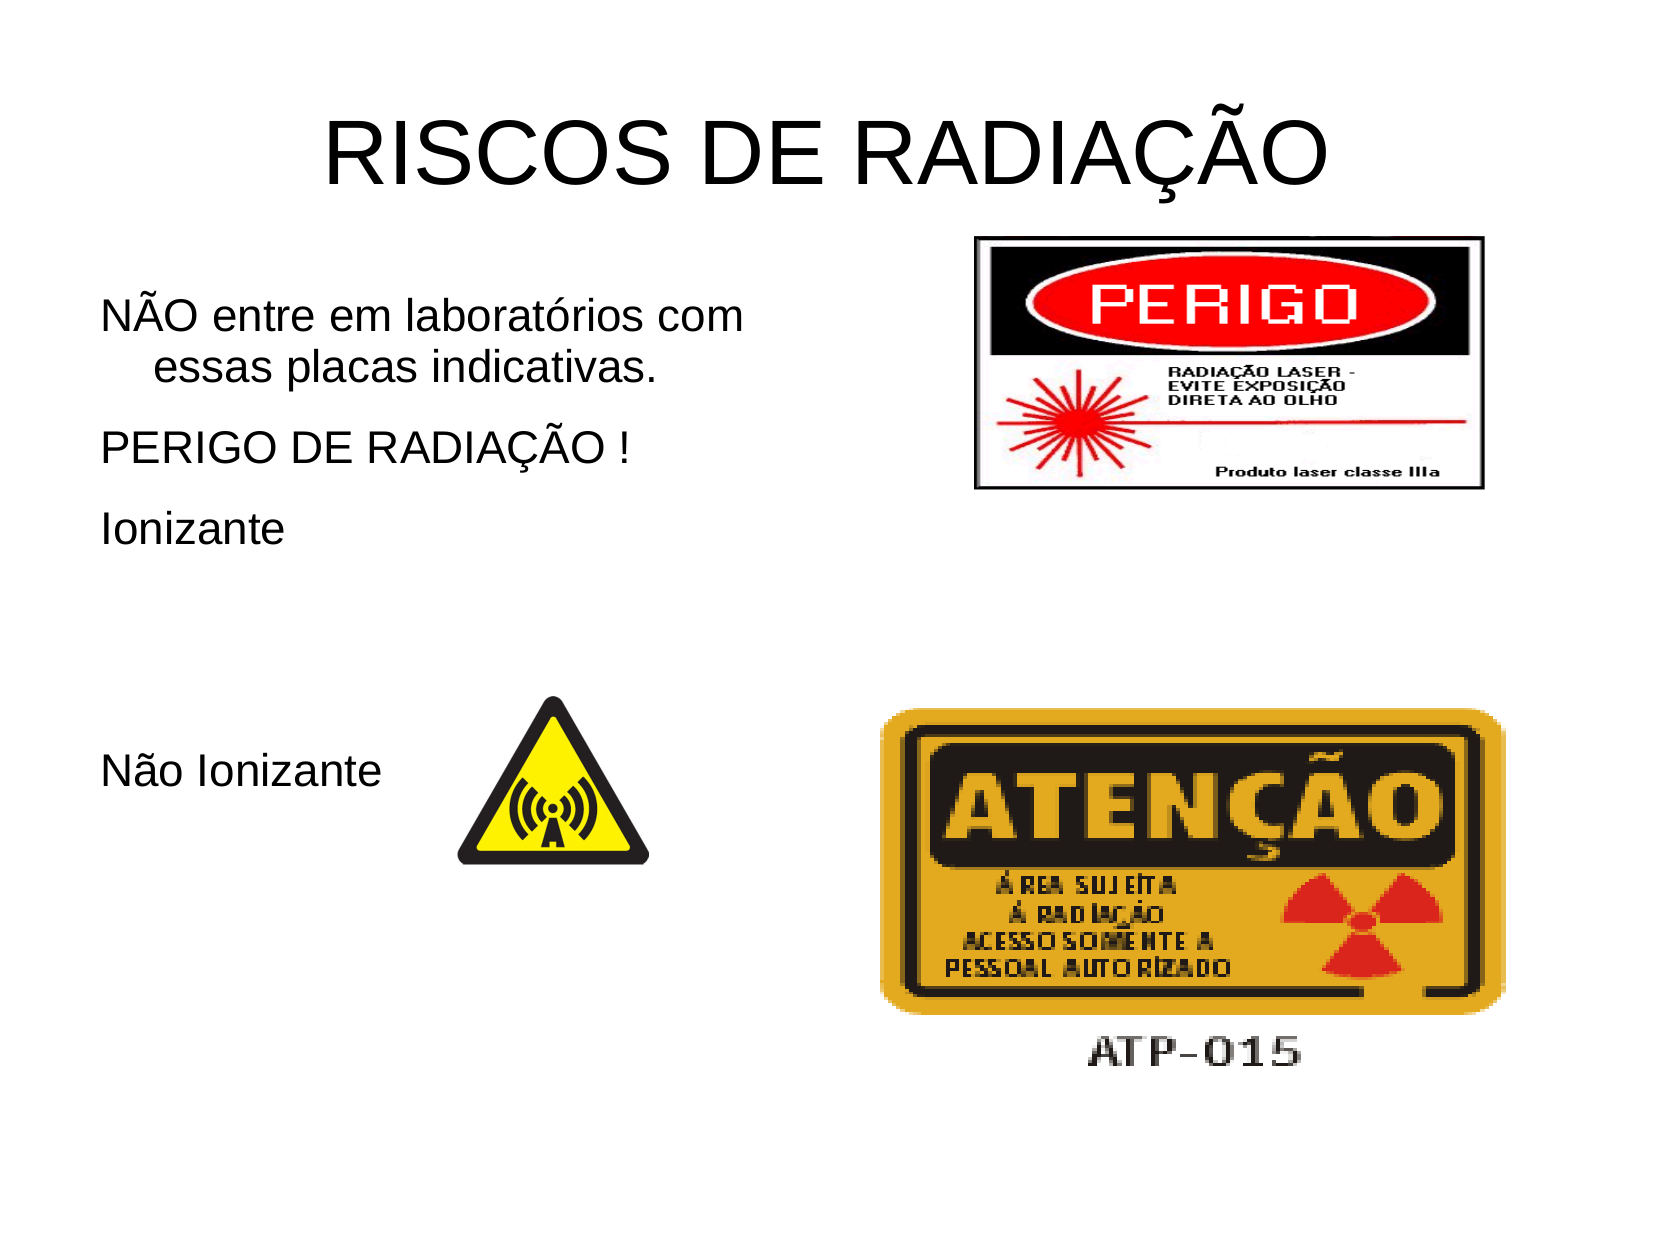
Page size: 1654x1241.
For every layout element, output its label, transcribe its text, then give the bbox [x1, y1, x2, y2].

list NÃO entre em laboratórios com essas placas indicativas. PERIGO DE RADIAÇÃO ! Ionizante Não Ionizante [82, 290, 809, 1109]
picture [450, 679, 650, 884]
chart [845, 717, 1572, 1109]
picture [880, 708, 1506, 1066]
title RISCOS DE RADIAÇÃO [82, 49, 1571, 257]
picture [974, 236, 1625, 562]
